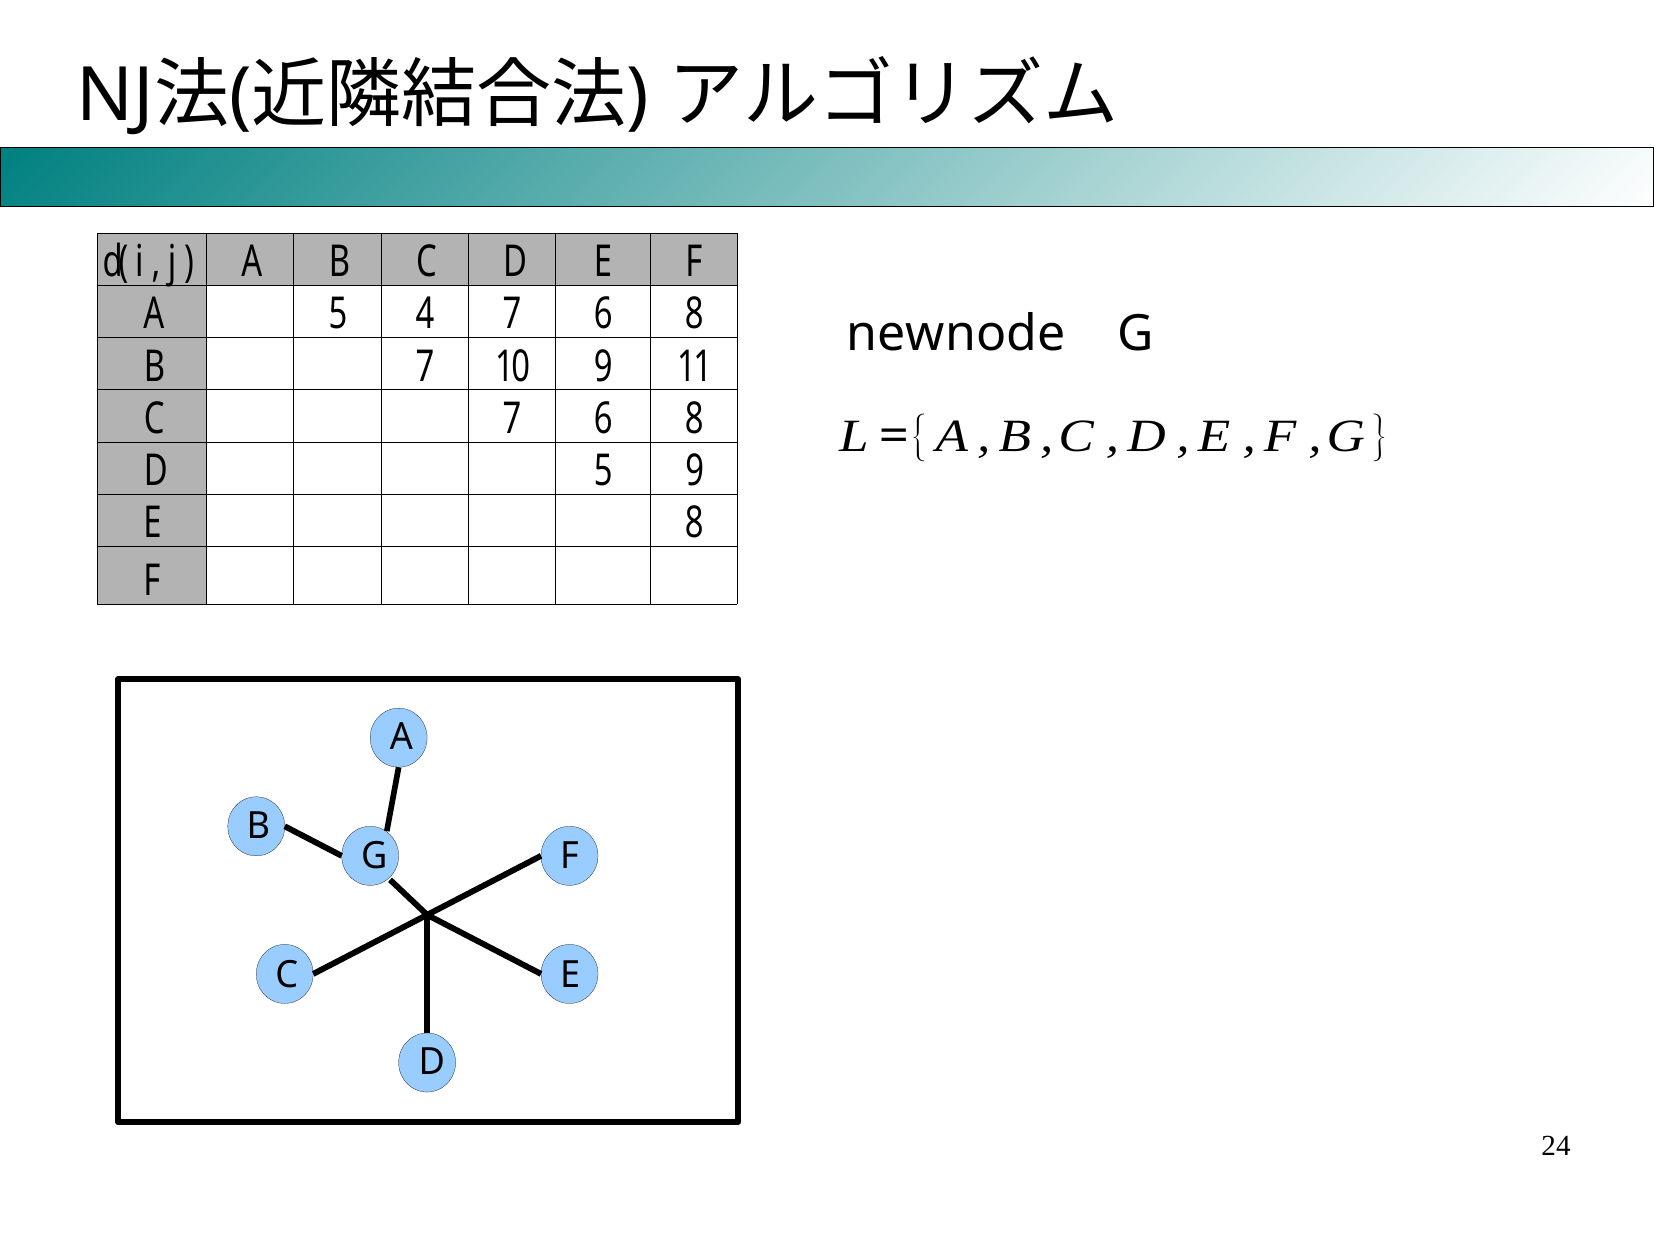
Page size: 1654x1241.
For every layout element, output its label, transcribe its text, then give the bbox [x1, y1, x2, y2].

text_box newnode G [846, 311, 1477, 419]
chart [829, 399, 1397, 532]
chart [171, 682, 735, 1119]
title NJ法(近隣結合法) アルゴリズム [76, 29, 1565, 148]
chart [95, 231, 739, 607]
chart [171, 649, 975, 1241]
